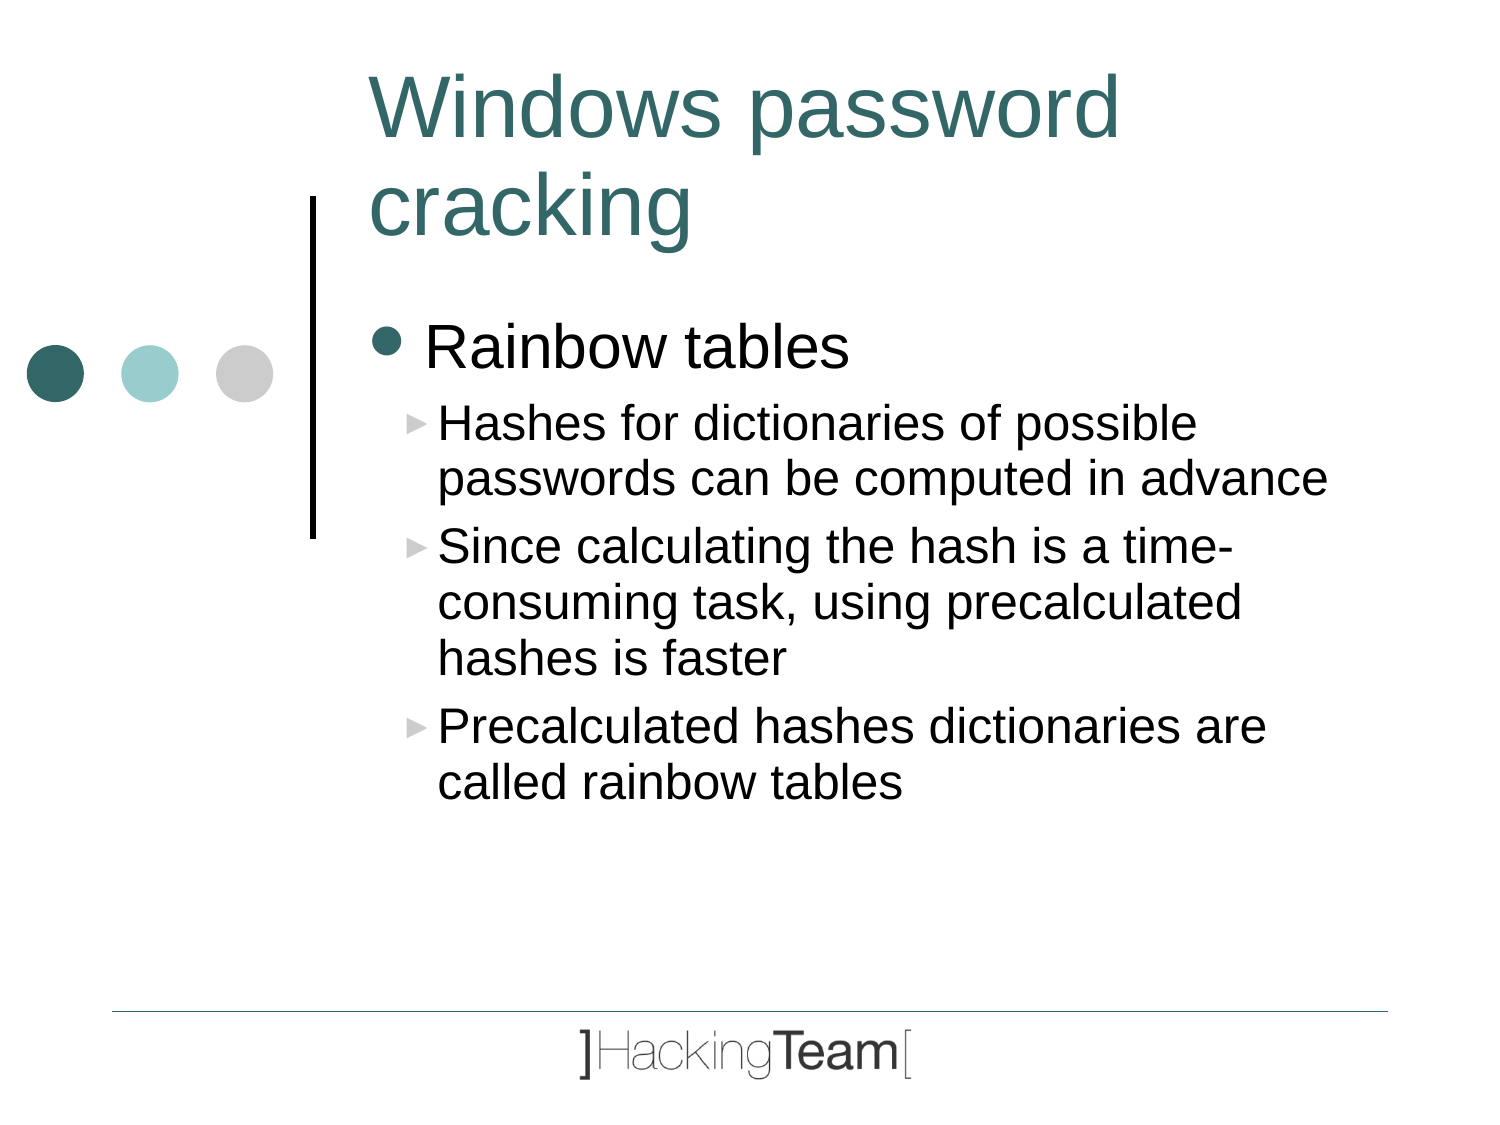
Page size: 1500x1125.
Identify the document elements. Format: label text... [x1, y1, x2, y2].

picture [574, 1041, 916, 1084]
title Windows password cracking [249, 38, 1401, 275]
list Rainbow tables Hashes for dictionaries of possible passwords can be computed in advance Since calculating the hash is a time-consuming task, using precalculated hashes is faster Precalculated hashes dictionaries are called rainbow tables [249, 312, 1401, 1041]
